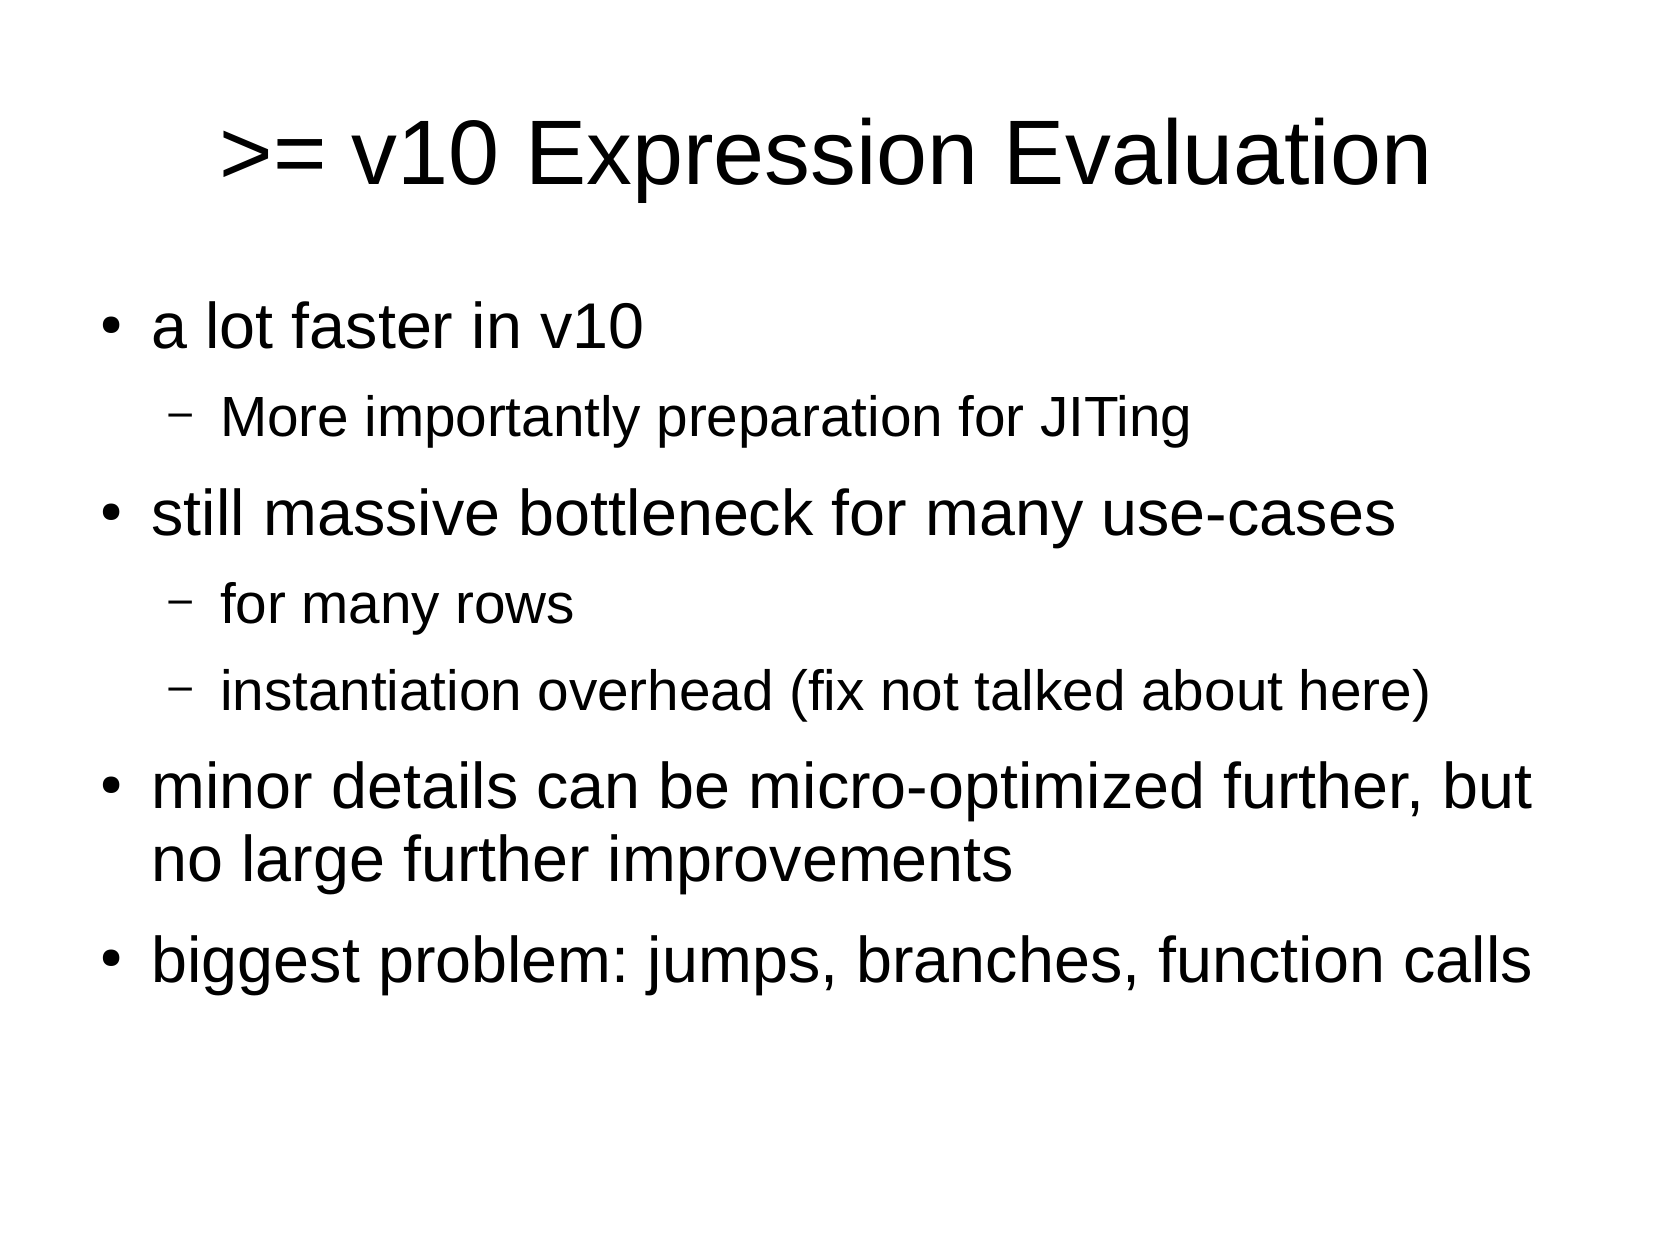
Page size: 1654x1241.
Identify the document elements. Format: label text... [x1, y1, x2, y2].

title >= v10 Expression Evaluation [82, 49, 1571, 257]
list a lot faster in v10 More importantly preparation for JITing still massive bottleneck for many use-cases for many rows instantiation overhead (fix not talked about here) minor details can be micro-optimized further, but no large further improvements biggest problem: jumps, branches, function calls [82, 290, 1571, 1010]
